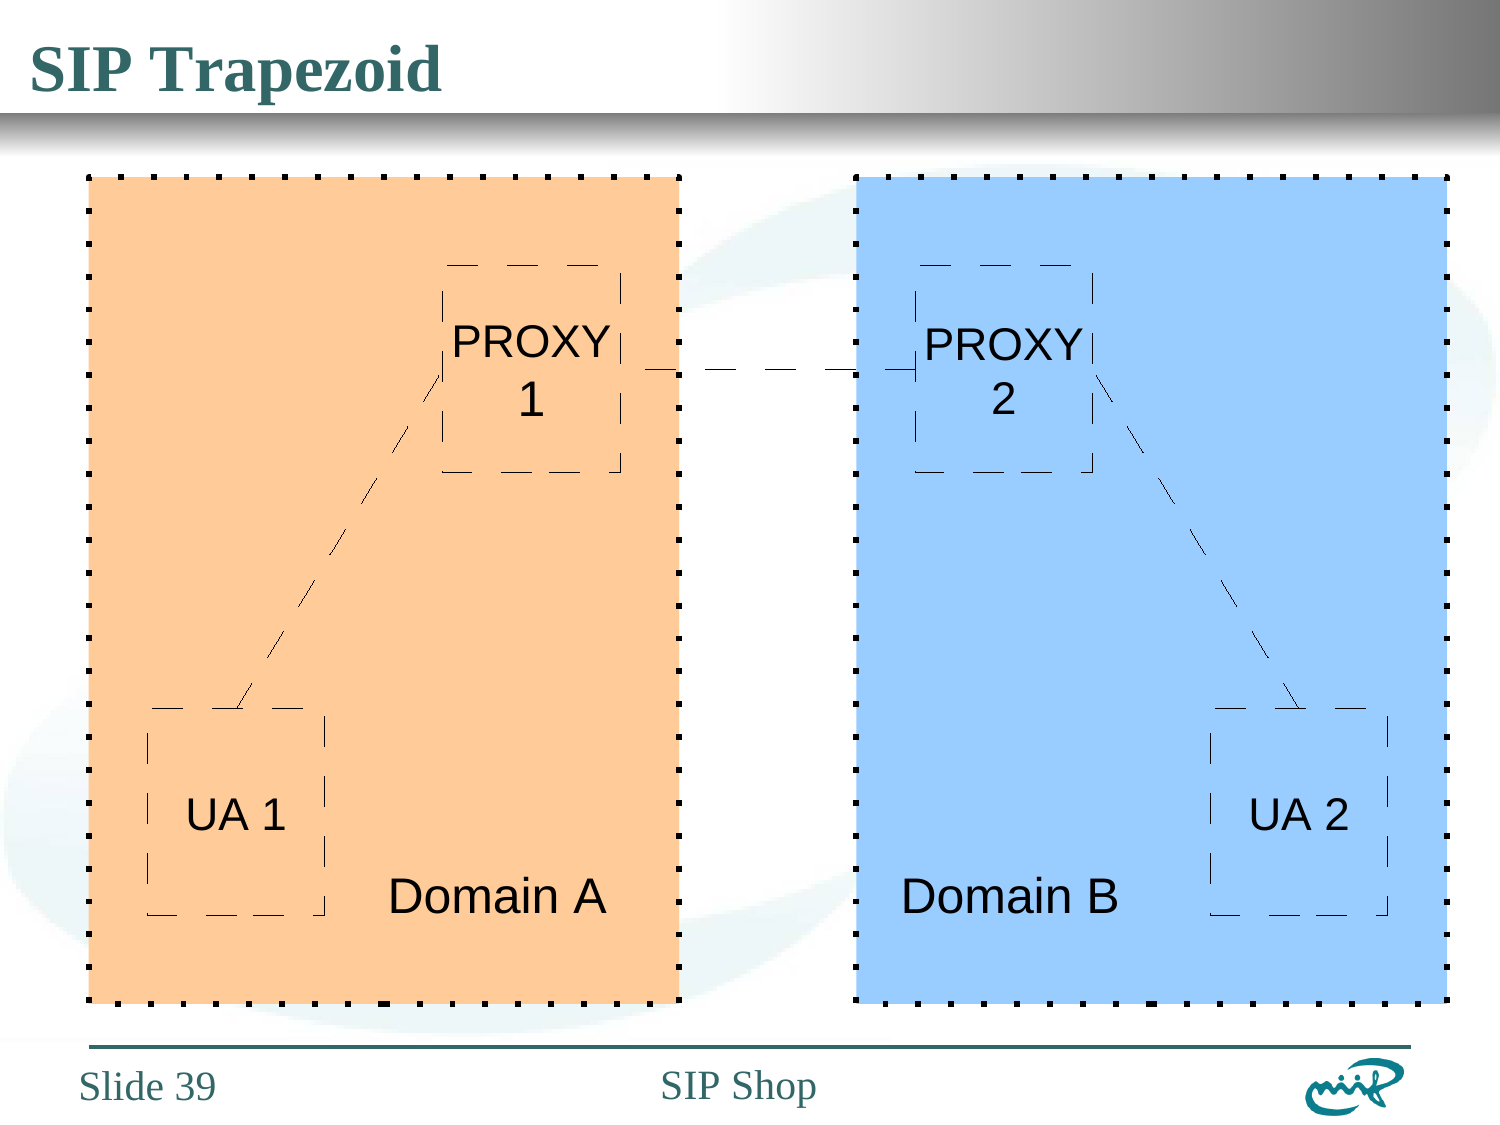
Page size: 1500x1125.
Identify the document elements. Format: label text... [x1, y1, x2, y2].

picture [0, 660, 892, 1042]
text_box [856, 177, 1447, 1004]
text_box UA 1 [147, 708, 325, 916]
text_box Domain A [372, 856, 623, 932]
picture [1305, 1058, 1404, 1116]
title SIP Trapezoid [14, 8, 1365, 122]
picture [608, 160, 1500, 543]
text_box PROXY 1 [442, 265, 621, 473]
text_box [88, 177, 680, 1004]
text_box PROXY 2 [915, 265, 1093, 473]
text_box UA 2 [1210, 708, 1388, 916]
text_box Domain B [885, 856, 1136, 932]
